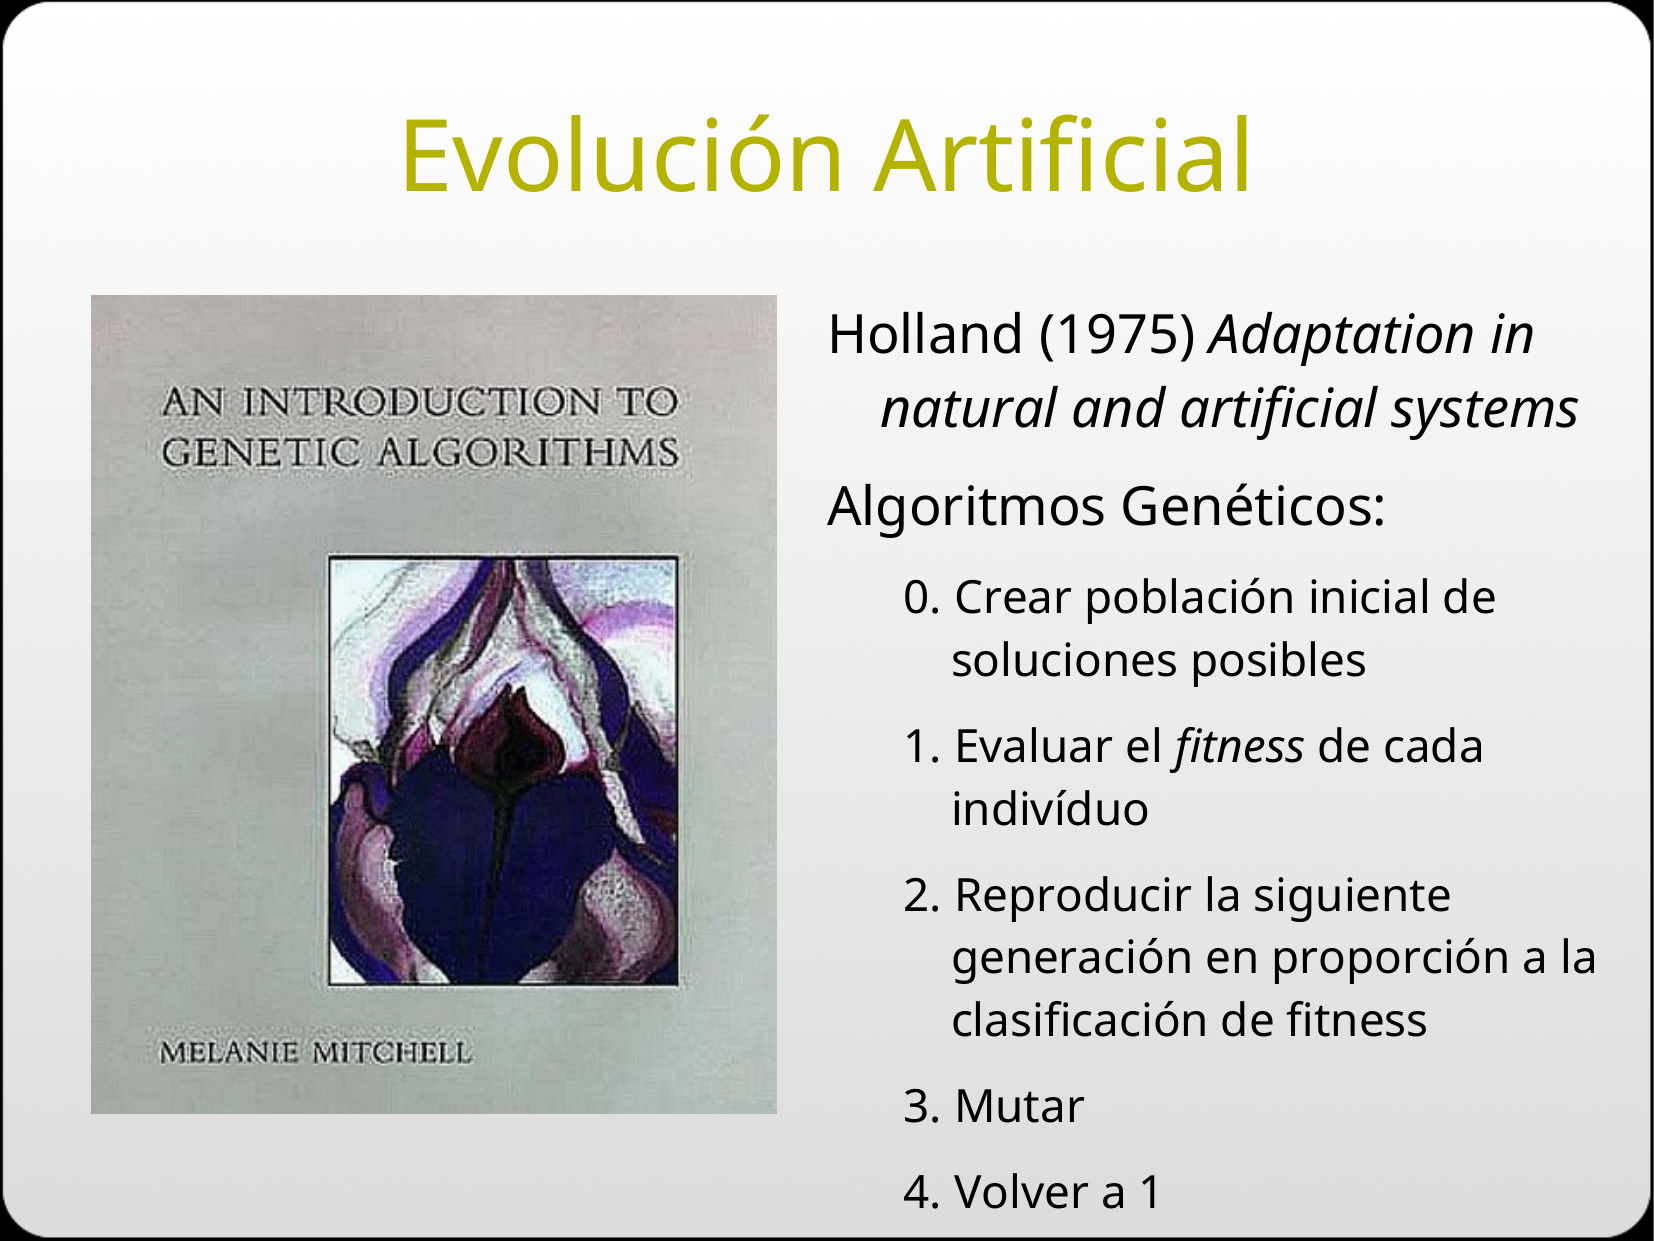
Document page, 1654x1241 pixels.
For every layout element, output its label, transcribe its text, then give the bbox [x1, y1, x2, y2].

picture [0, 0, 1654, 1241]
title Evolución Artificial [82, 56, 1571, 250]
list Holland (1975) Adaptation in natural and artificial systems Algoritmos Genéticos: 0. Crear población inicial de soluciones posibles 1. Evaluar el fitness de cada indivíduo 2. Reproducir la siguiente generación en proporción a la clasificación de fitness 3. Mutar 4. Volver a 1 [809, 295, 1625, 1182]
